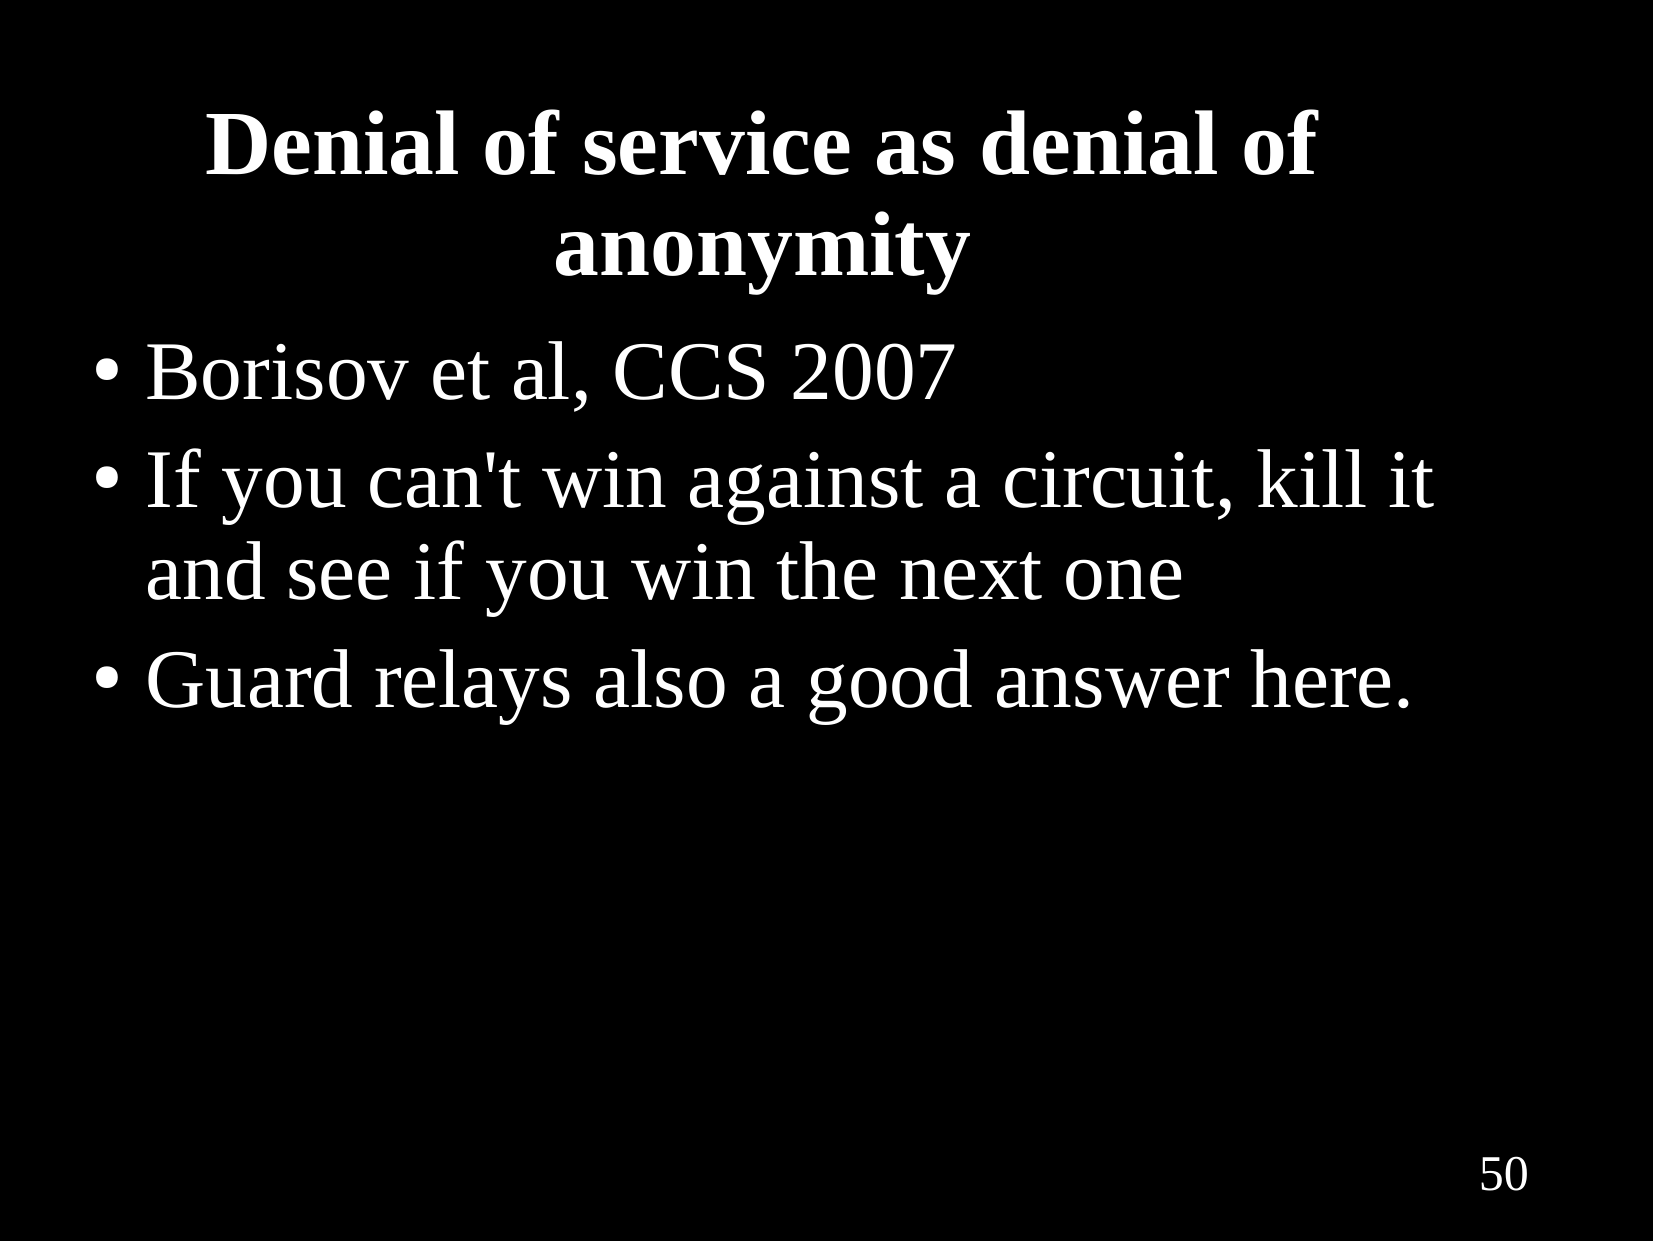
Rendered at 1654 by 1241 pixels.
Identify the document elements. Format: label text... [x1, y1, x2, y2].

list Borisov et al, CCS 2007 If you can't win against a circuit, kill it and see if you win the next one Guard relays also a good answer here. [74, 325, 1539, 1123]
title Denial of service as denial of anonymity [112, 92, 1413, 296]
